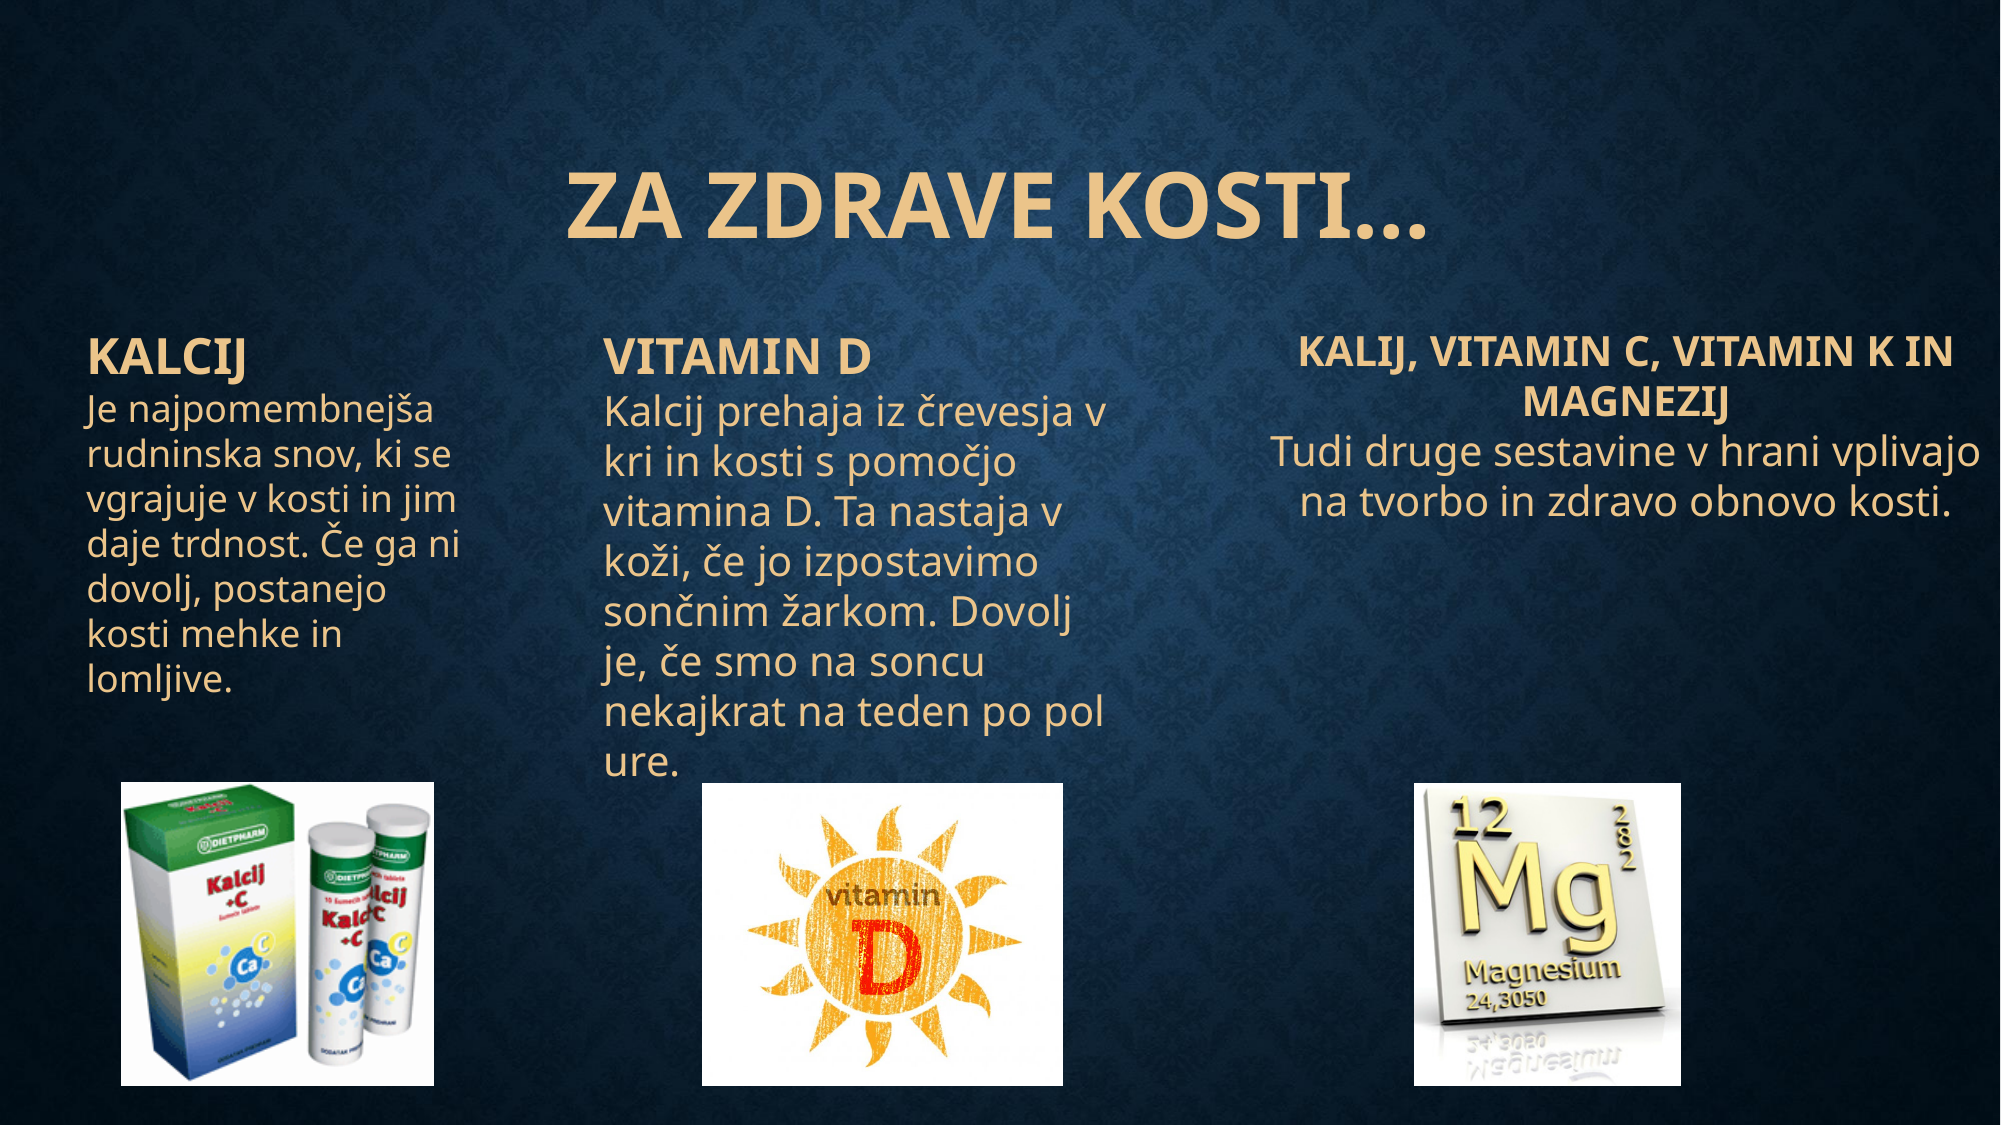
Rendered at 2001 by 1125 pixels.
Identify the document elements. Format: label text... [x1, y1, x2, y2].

title ZA ZDRAVE KOSTI… [150, 99, 1849, 318]
text_box KALCIJ Je najpomembnejša rudninska snov, ki se vgrajuje v kosti in jim daje trdnost. Če ga ni dovolj, postanejo kosti mehke in lomljive. [71, 317, 484, 708]
text_box VITAMIN D Kalcij prehaja iz črevesja v kri in kosti s pomočjo vitamina D. Ta nastaja v koži, če jo izpostavimo sončnim žarkom. Dovolj je, če smo na soncu nekajkrat na teden po pol ure. [589, 317, 1127, 793]
picture [0, 0, 2001, 1125]
text_box KALIJ, VITAMIN C, VITAMIN K IN MAGNEZIJ Tudi druge sestavine v hrani vplivajo na tvorbo in zdravo obnovo kosti. [1232, 317, 2000, 533]
